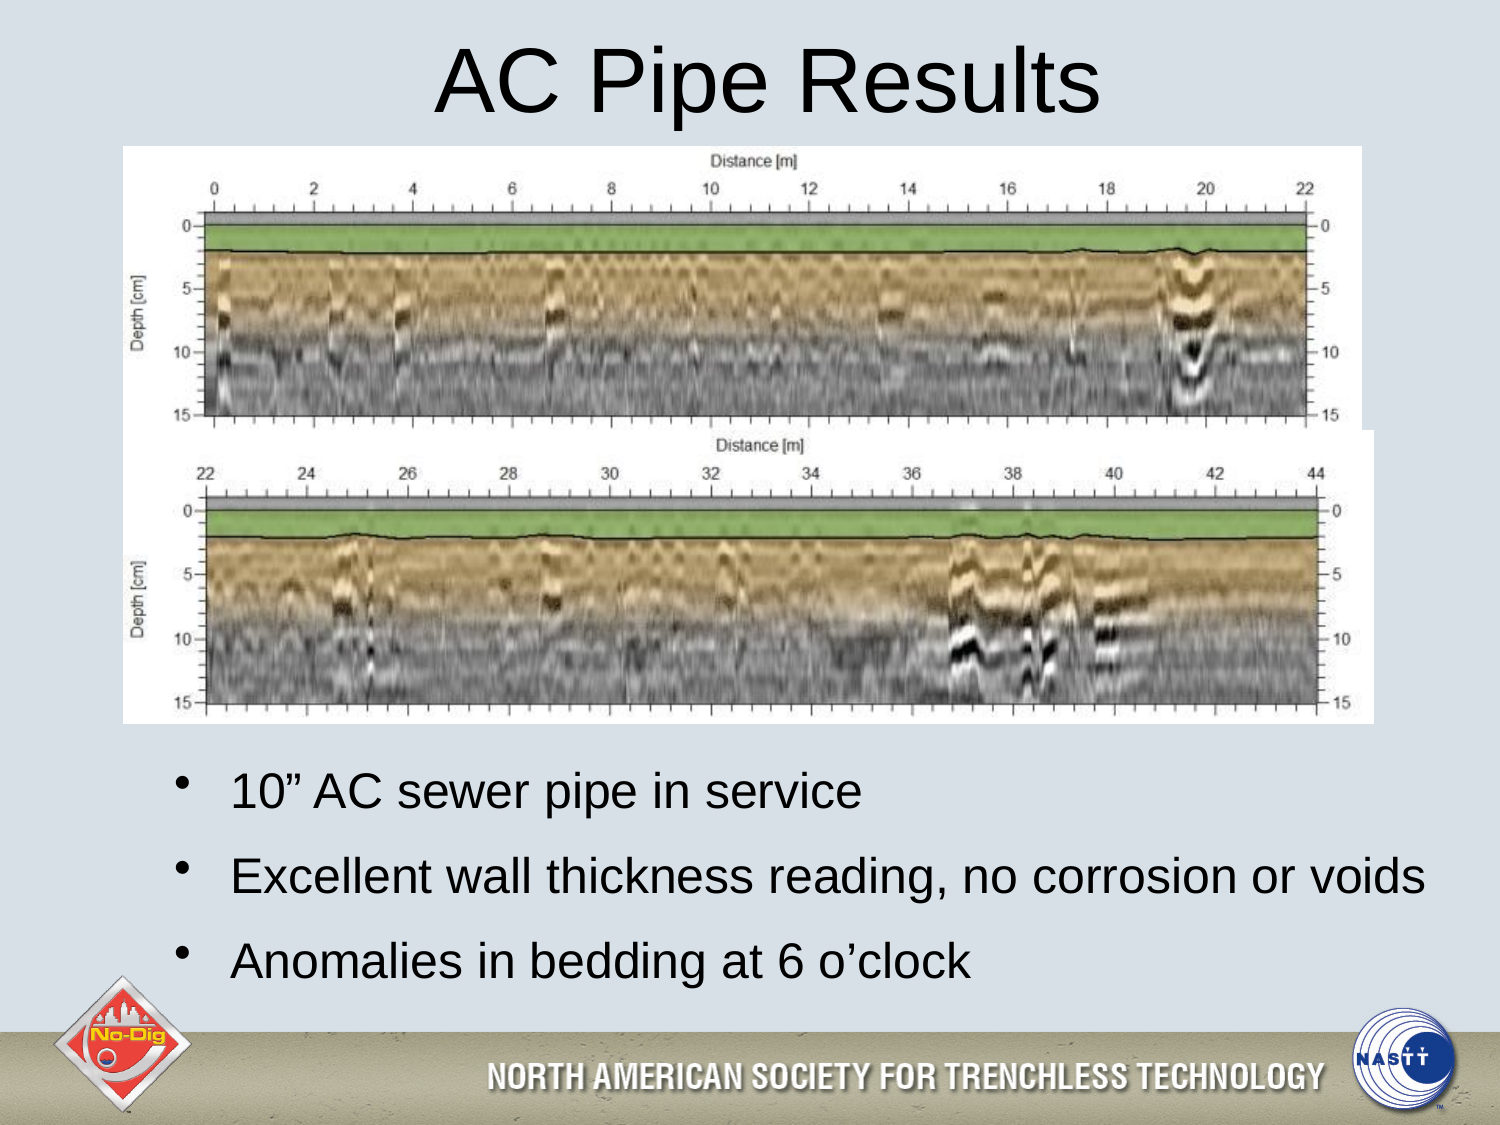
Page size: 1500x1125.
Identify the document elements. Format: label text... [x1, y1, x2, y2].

picture [0, 0, 1500, 1125]
text_box 10” AC sewer pipe in service Excellent wall thickness reading, no corrosion or voids Anomalies in bedding at 6 o’clock [159, 736, 1500, 997]
text_box AC Pipe Results [88, 0, 1449, 152]
